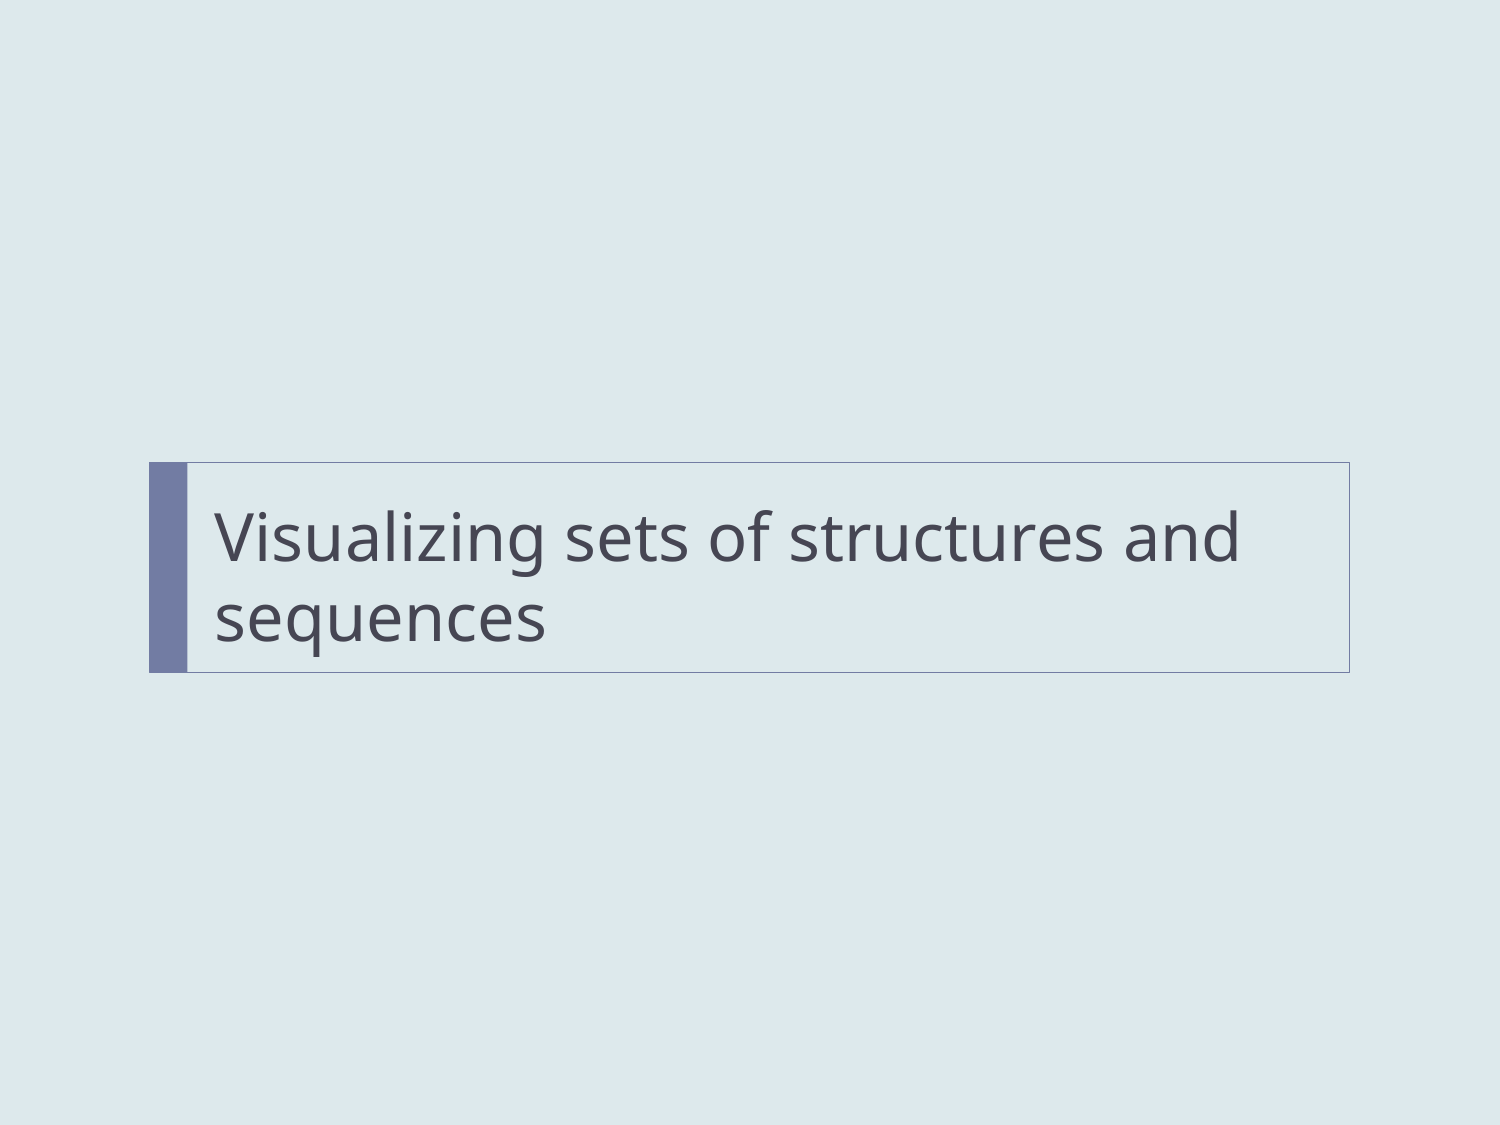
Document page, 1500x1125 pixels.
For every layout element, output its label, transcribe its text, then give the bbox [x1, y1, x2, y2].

title Visualizing sets of structures and sequences [200, 487, 1325, 663]
